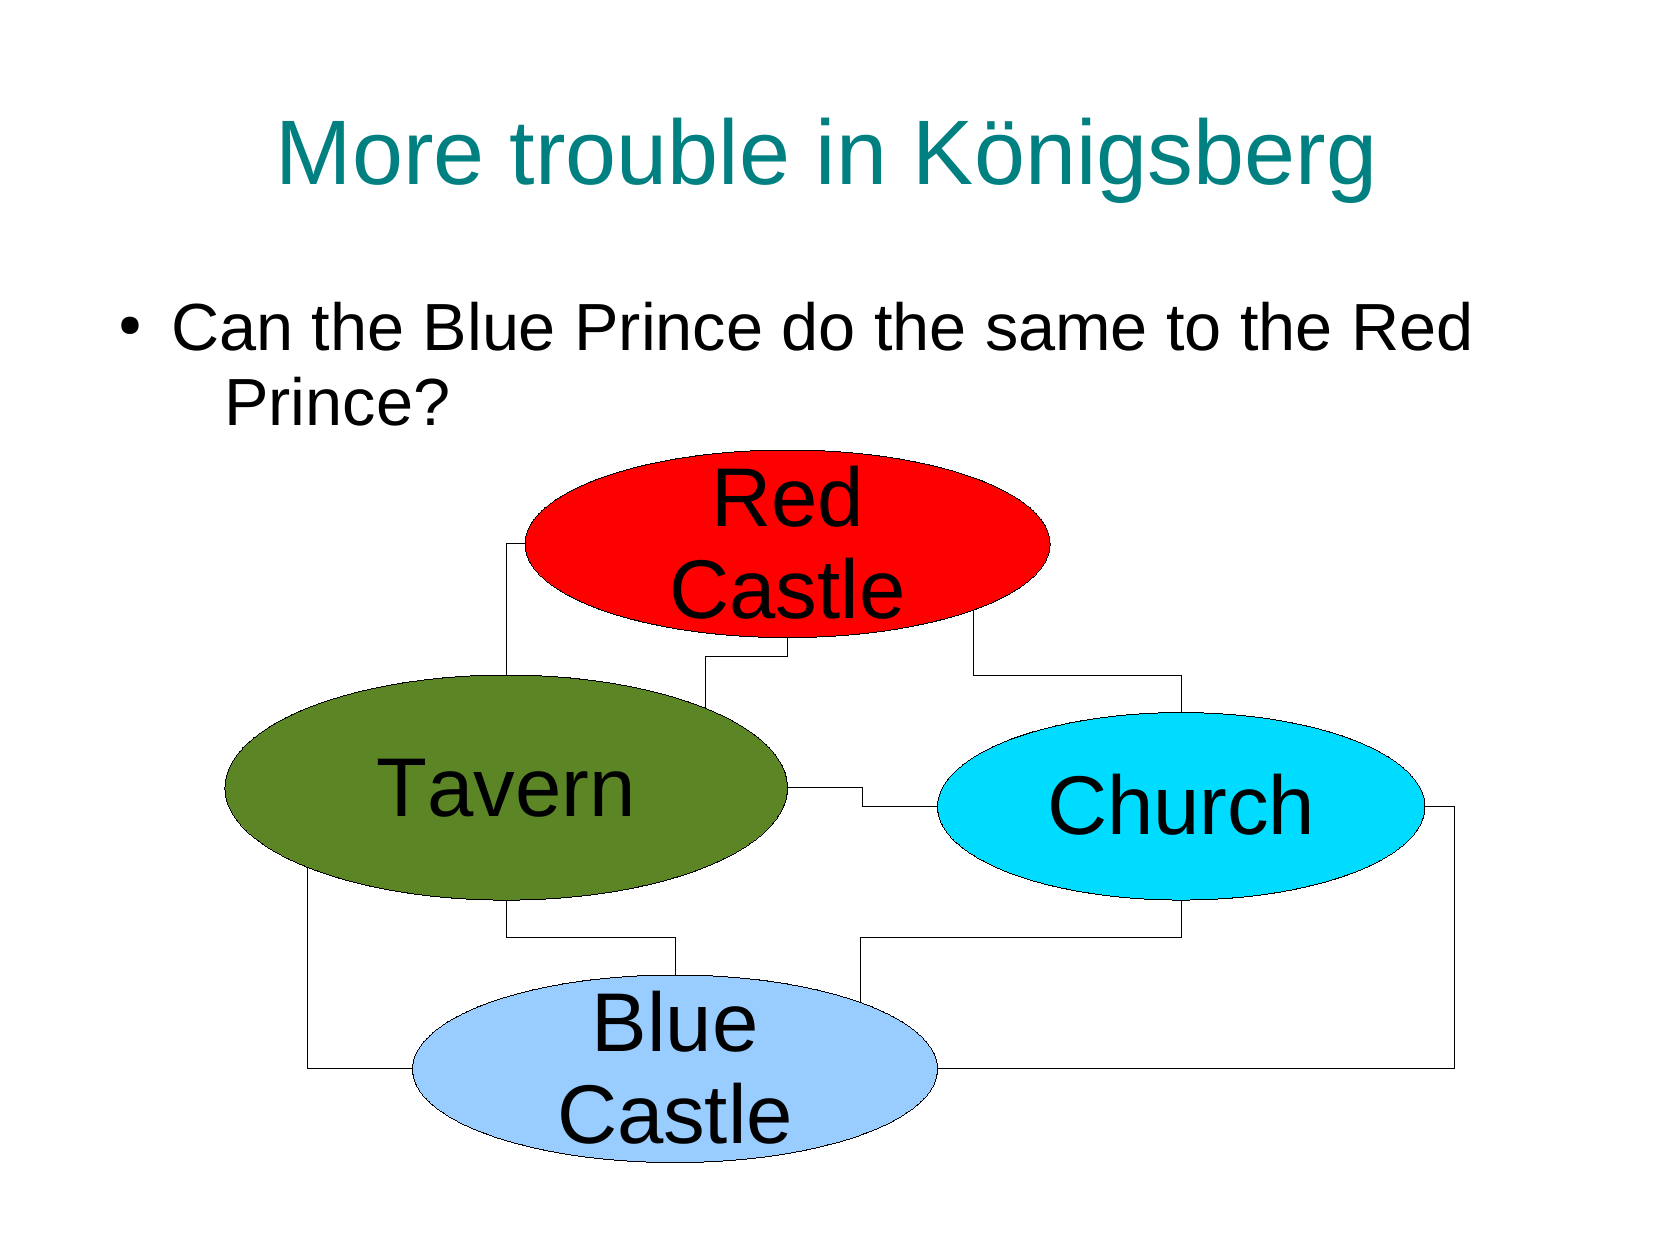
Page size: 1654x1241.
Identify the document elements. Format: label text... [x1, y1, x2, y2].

text_box Blue Castle [412, 975, 938, 1163]
text_box Red Castle [525, 450, 1051, 638]
title More trouble in Königsberg [82, 49, 1571, 257]
text_box Church [937, 712, 1425, 901]
text_box Tavern [224, 675, 788, 901]
list Can the Blue Prince do the same to the Red Prince? [82, 290, 1571, 488]
